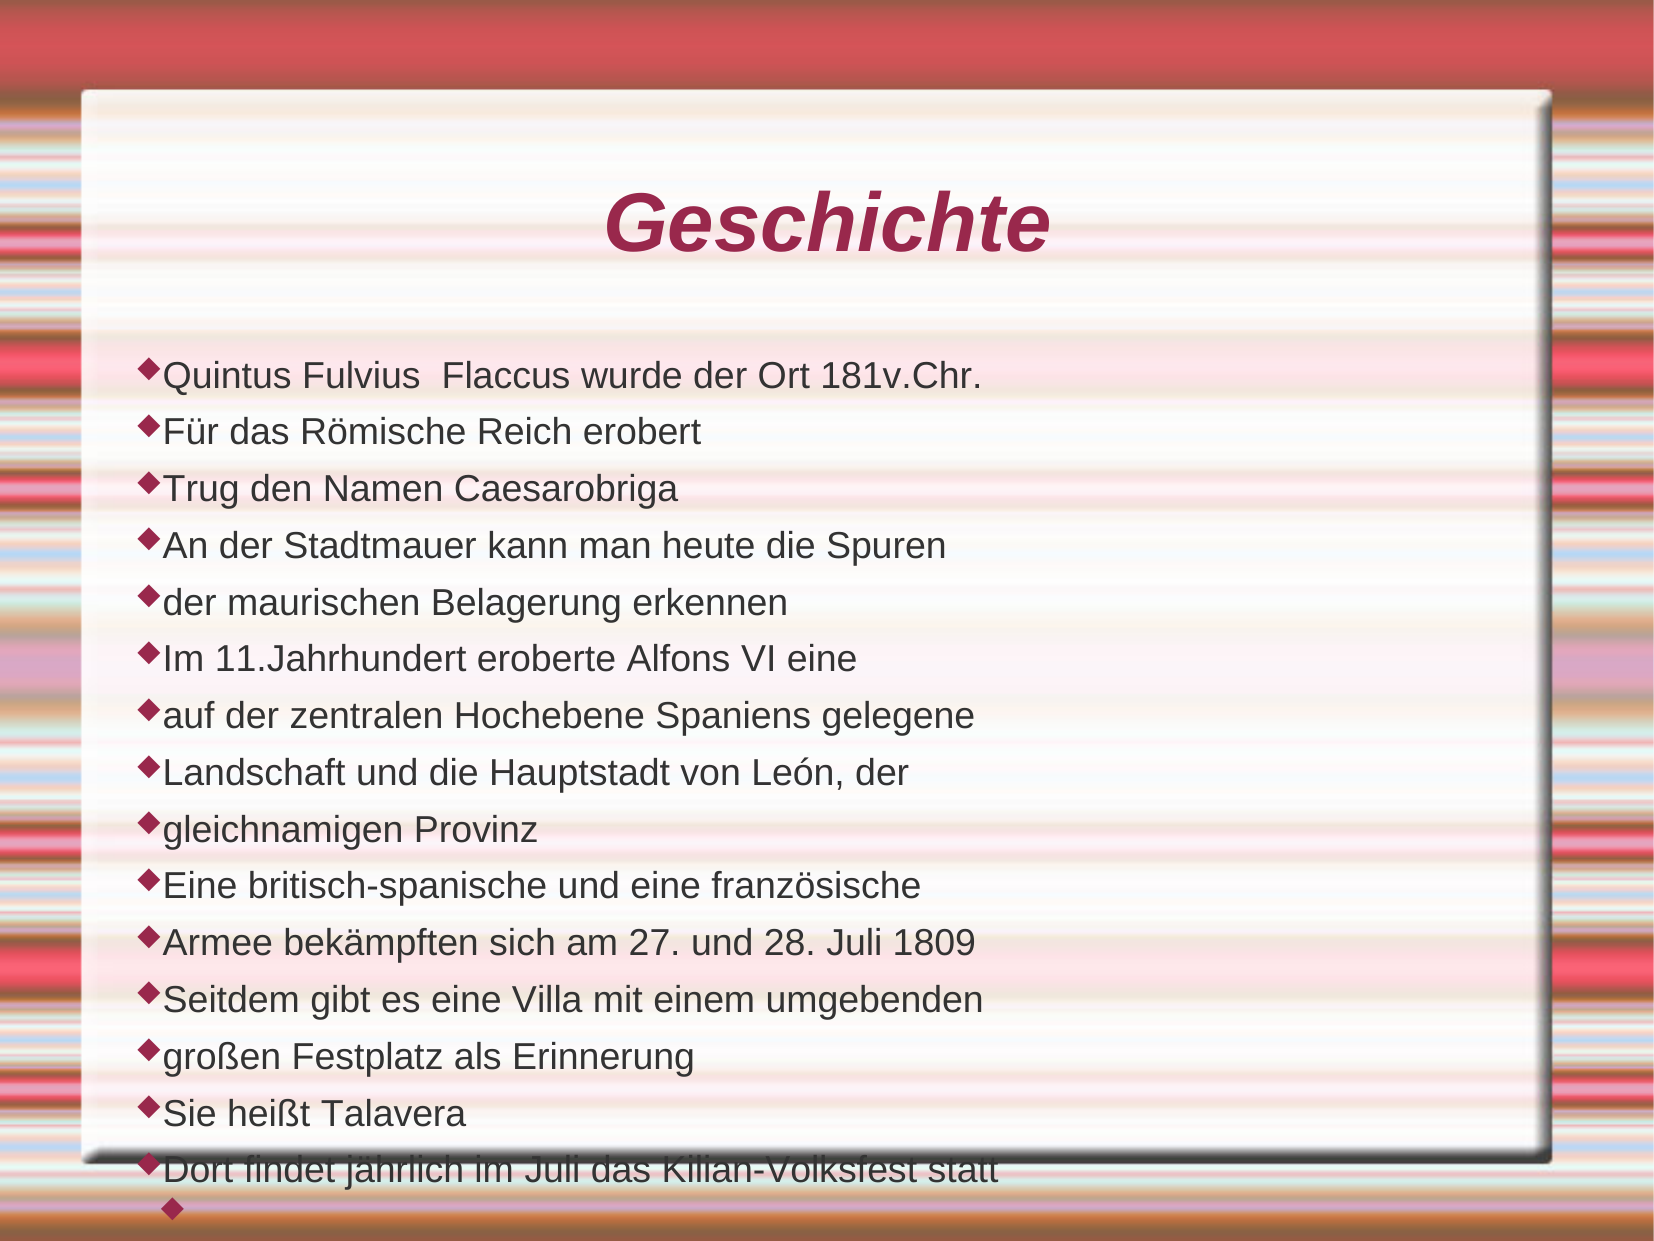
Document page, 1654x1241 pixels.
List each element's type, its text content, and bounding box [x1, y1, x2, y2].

title Geschichte [121, 114, 1534, 322]
list Quintus Fulvius Flaccus wurde der Ort 181v.Chr. Für das Römische Reich erobert Trug den Namen Caesarobriga An der Stadtmauer kann man heute die Spuren der maurischen Belagerung erkennen Im 11.Jahrhundert eroberte Alfons VI eine auf der zentralen Hochebene Spaniens gelegene Landschaft und die Hauptstadt von León, der gleichnamigen Provinz Eine britisch-spanische und eine französische Armee bekämpften sich am 27. und 28. Juli 1809 Seitdem gibt es eine Villa mit einem umgebenden großen Festplatz als Erinnerung Sie heißt Talavera Dort findet jährlich im Juli das Kilian-Volksfest statt [134, 350, 1516, 1231]
